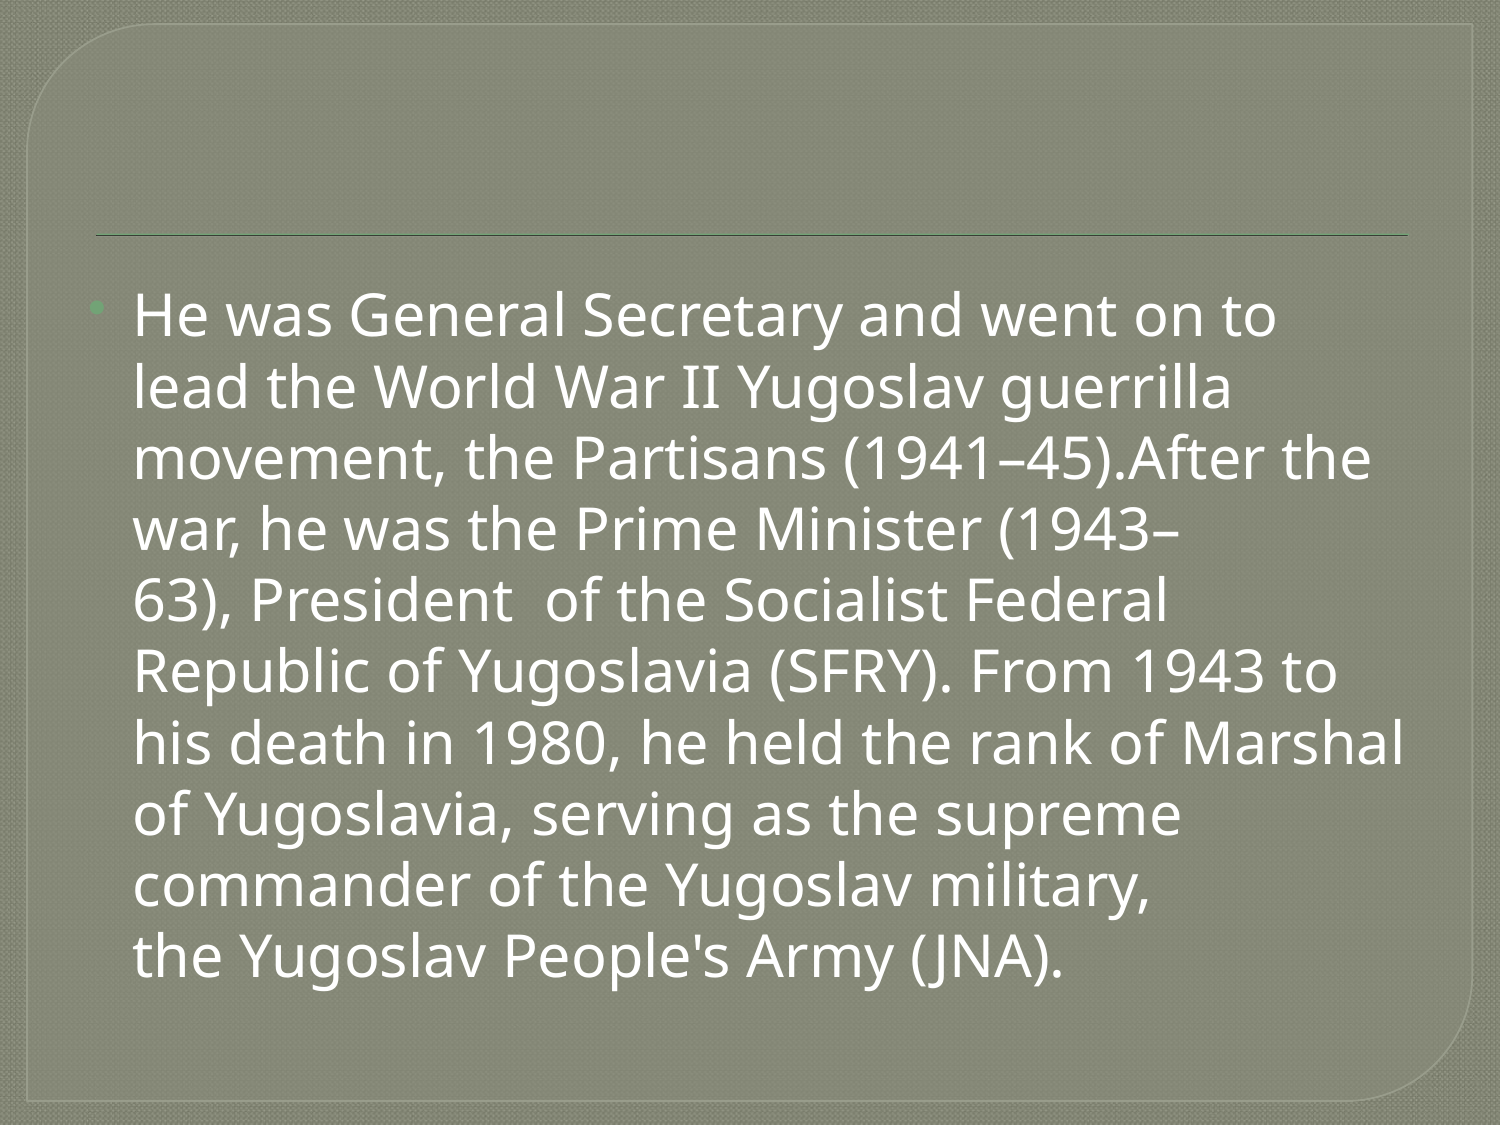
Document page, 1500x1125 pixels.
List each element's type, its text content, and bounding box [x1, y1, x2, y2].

list He was General Secretary and went on to lead the World War II Yugoslav guerrilla movement, the Partisans (1941–45).After the war, he was the Prime Minister (1943–63), President of the Socialist Federal Republic of Yugoslavia (SFRY). From 1943 to his death in 1980, he held the rank of Marshal of Yugoslavia, serving as the supreme commander of the Yugoslav military, the Yugoslav People's Army (JNA). [75, 270, 1425, 1013]
picture [0, 0, 1500, 1125]
